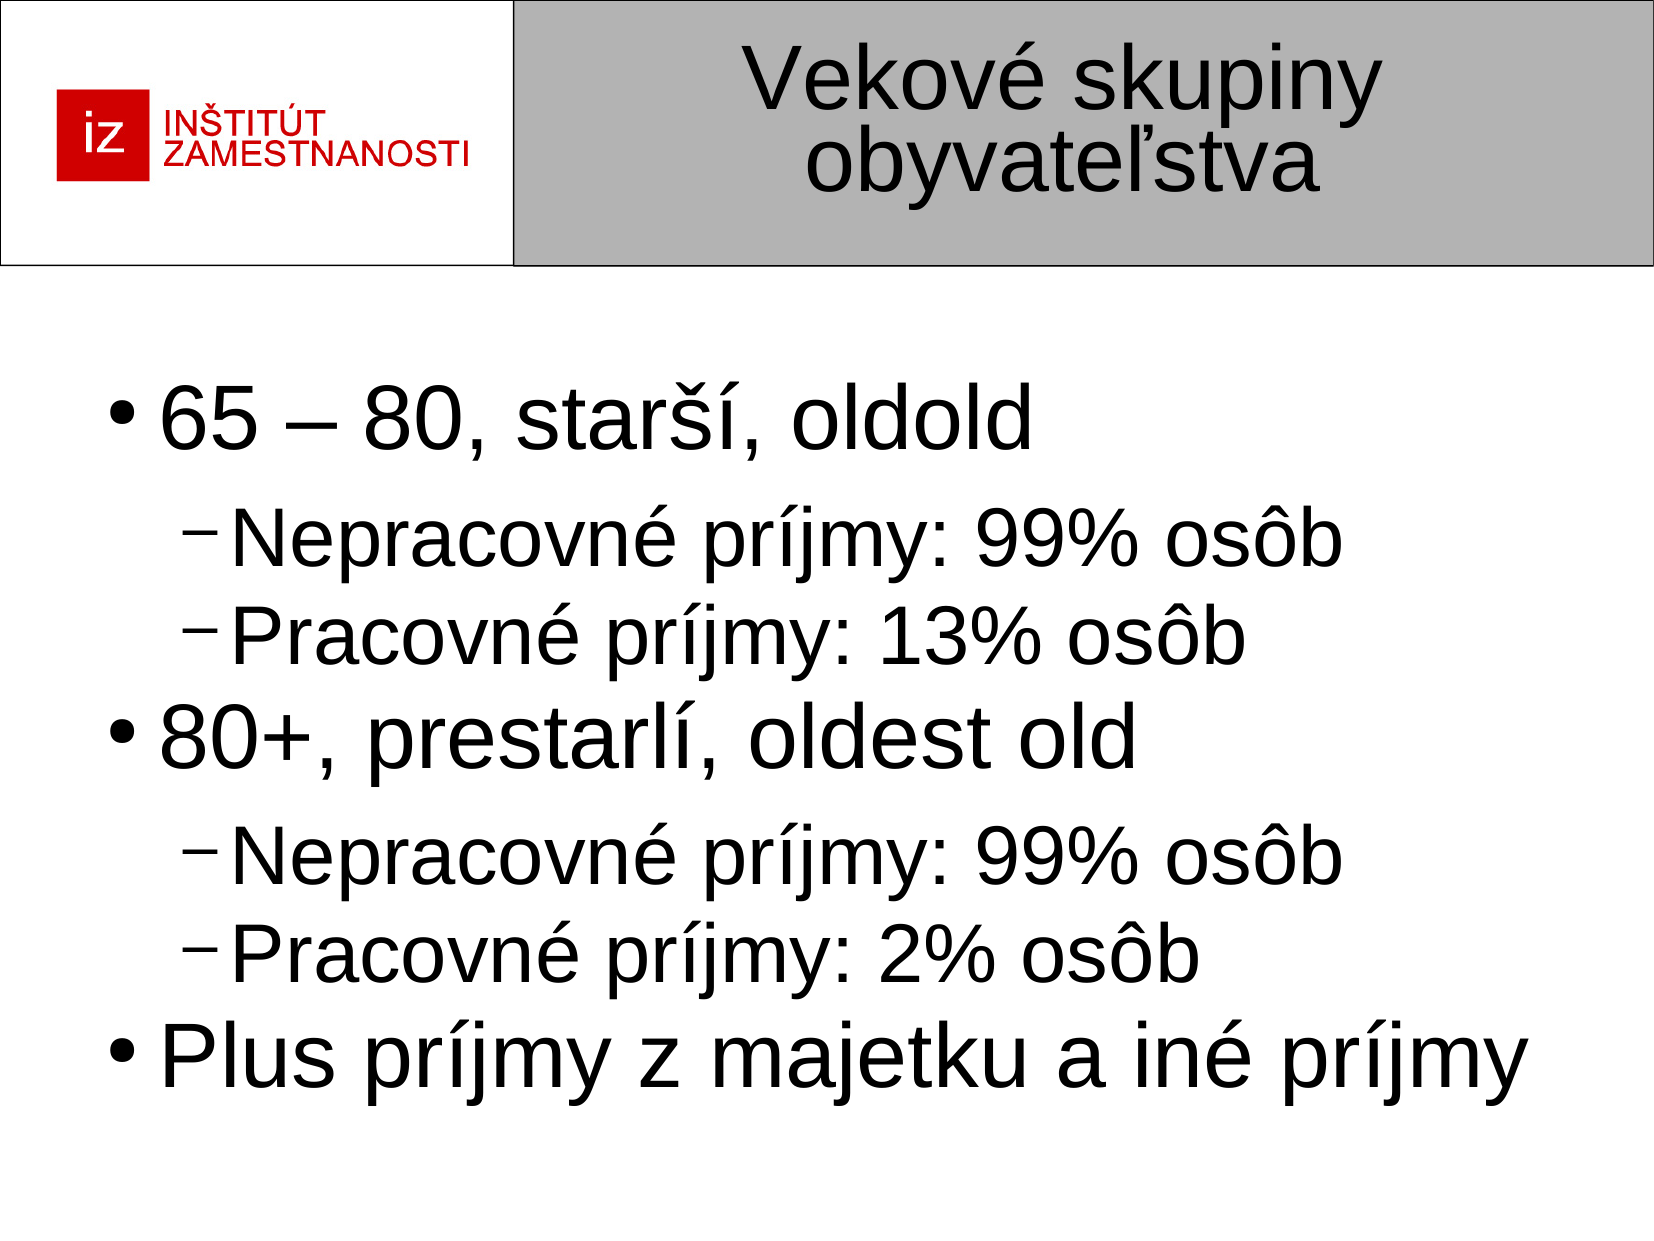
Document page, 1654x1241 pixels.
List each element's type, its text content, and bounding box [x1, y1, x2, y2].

title Vekové skupiny obyvateľstva [620, 29, 1506, 222]
list 65 – 80, starší, oldold Nepracovné príjmy: 99% osôb Pracovné príjmy: 13% osôb 80+, prestarlí, oldest old Nepracovné príjmy: 99% osôb Pracovné príjmy: 2% osôb Plus príjmy z majetku a iné príjmy [88, 383, 1577, 1188]
picture [5, 8, 512, 257]
